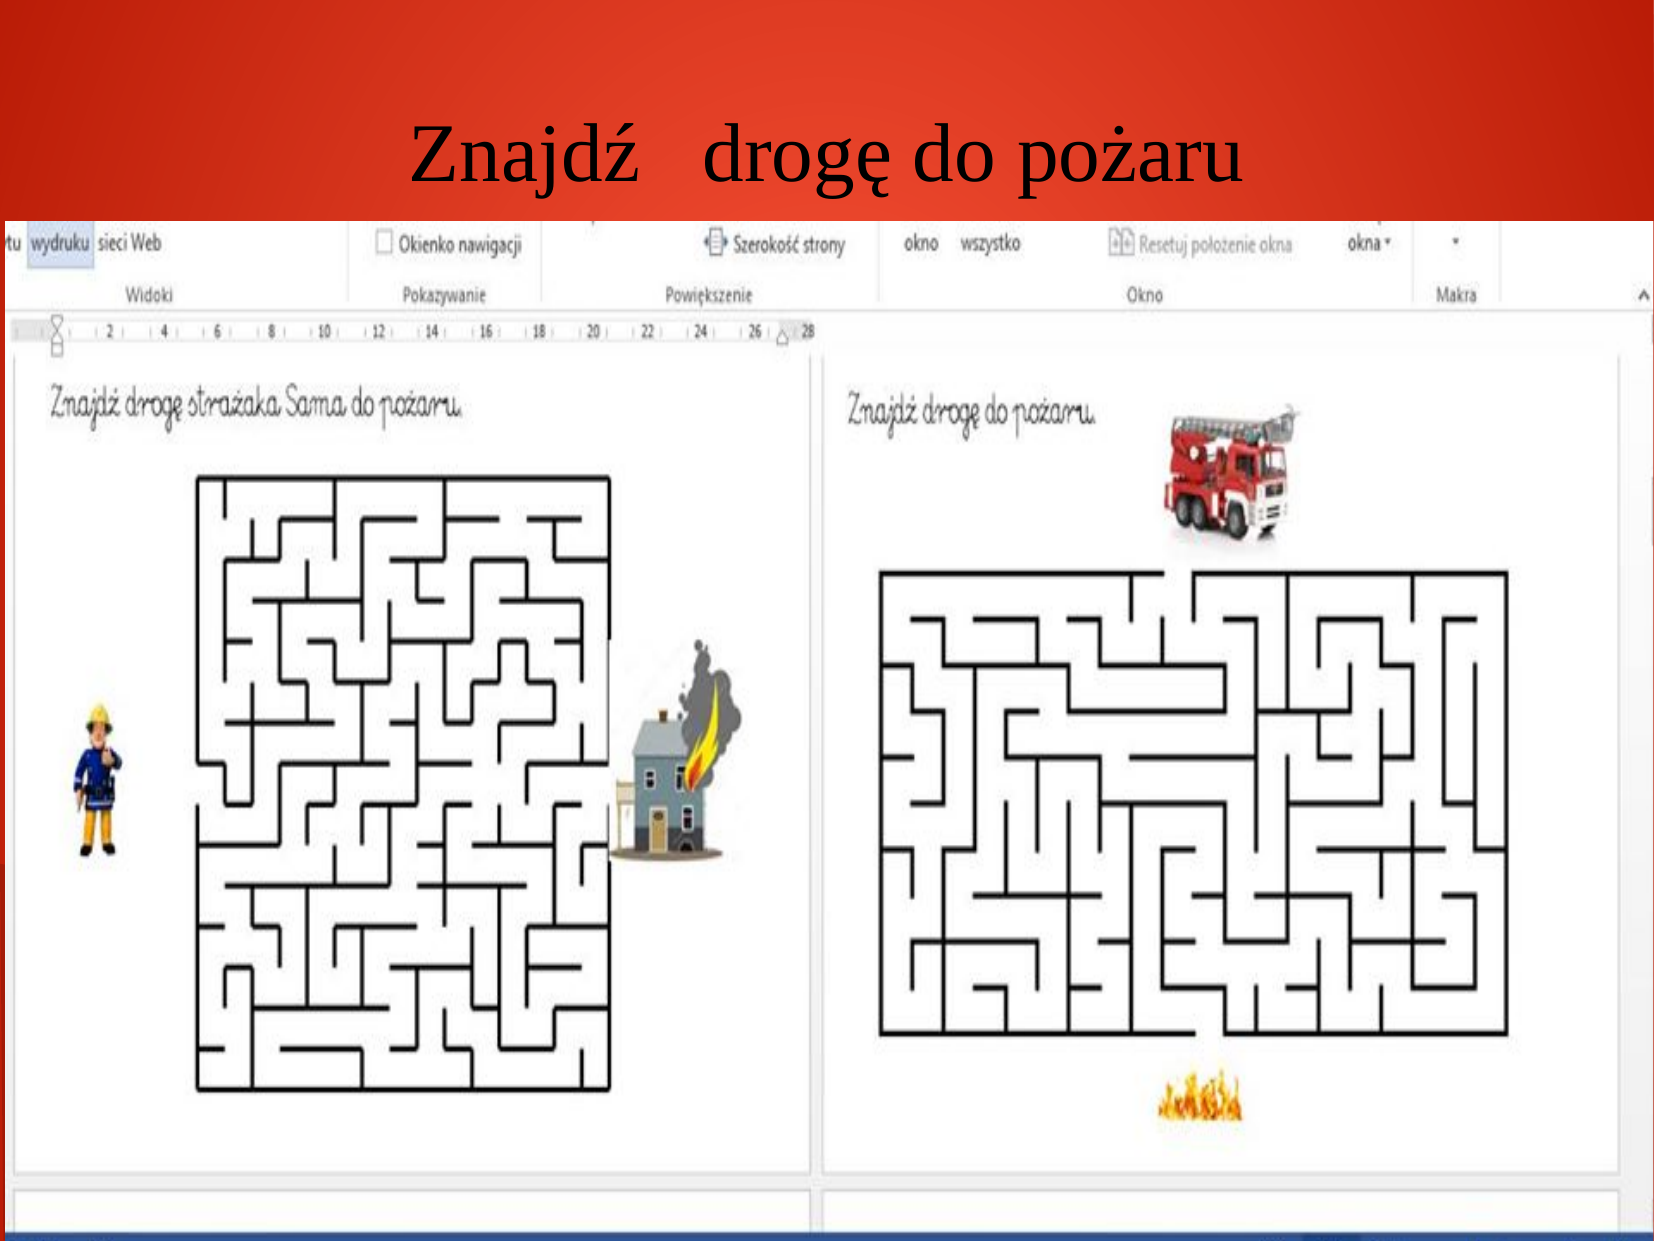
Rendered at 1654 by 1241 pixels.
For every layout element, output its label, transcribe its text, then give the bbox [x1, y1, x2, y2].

title Znajdź drogę do pożaru [82, 49, 1571, 221]
picture [5, 221, 1654, 1241]
